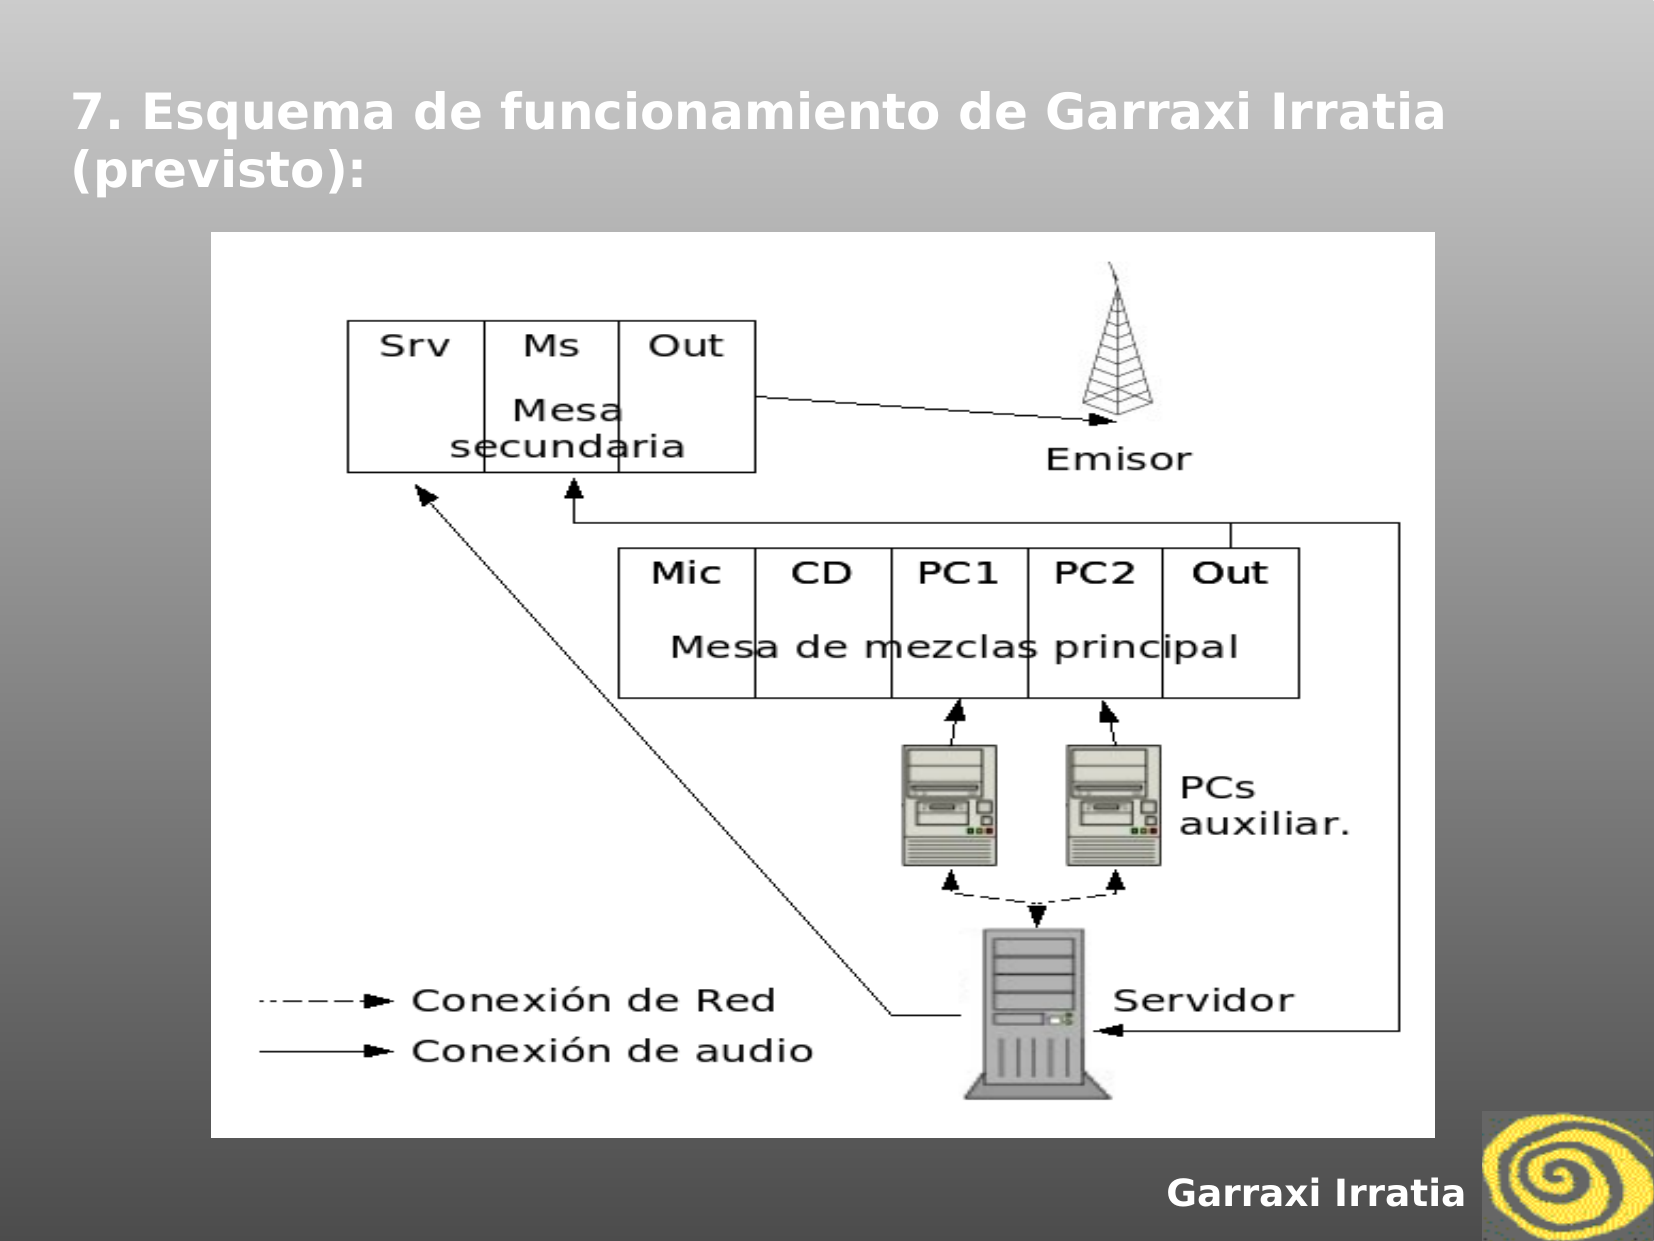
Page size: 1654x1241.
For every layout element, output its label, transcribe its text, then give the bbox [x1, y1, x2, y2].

text_box 7. Esquema de funcionamiento de Garraxi Irratia (previsto): [55, 75, 1616, 208]
picture [211, 232, 1435, 1138]
picture [1482, 1111, 1654, 1241]
